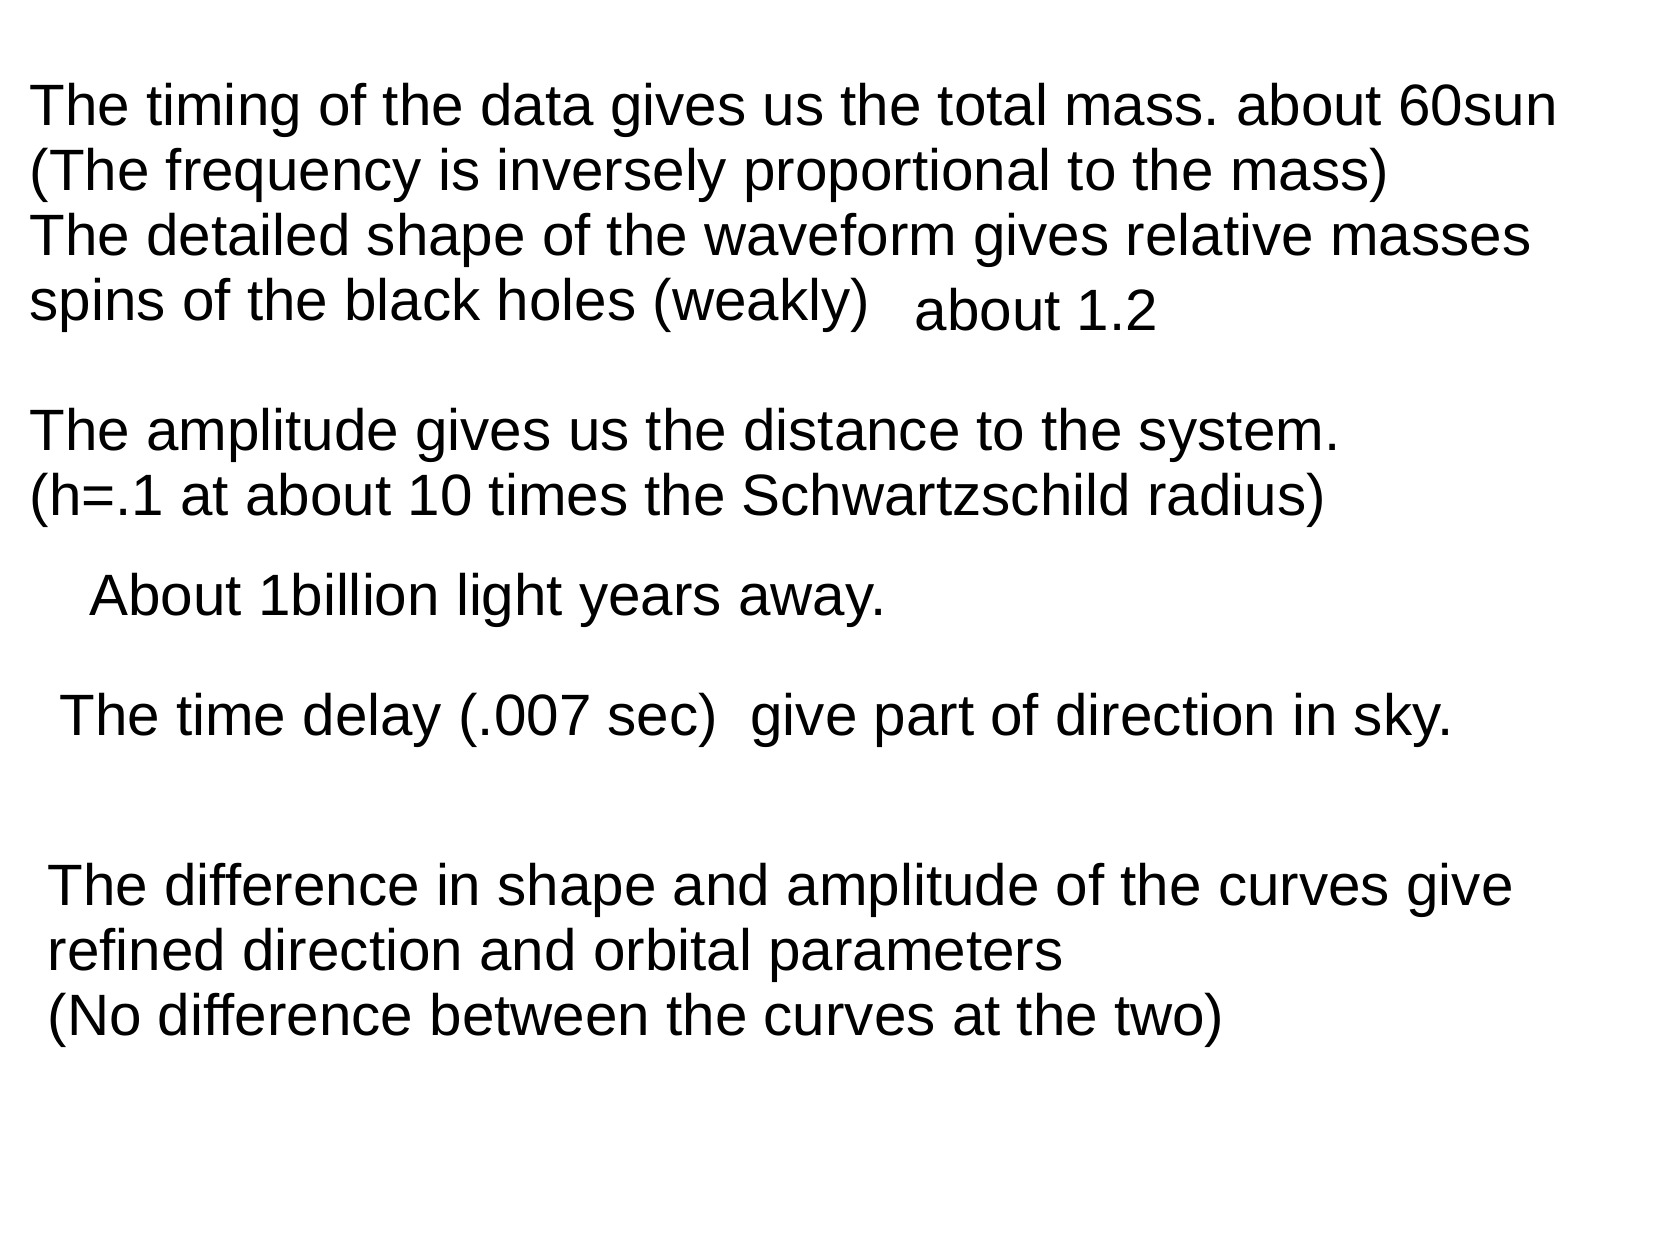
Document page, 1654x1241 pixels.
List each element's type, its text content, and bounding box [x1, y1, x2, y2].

text_box The difference in shape and amplitude of the curves give refined direction and orbital parameters (No difference between the curves at the two) [33, 845, 1531, 1056]
text_box The timing of the data gives us the total mass. about 60sun (The frequency is inversely proportional to the mass) The detailed shape of the waveform gives relative masses spins of the black holes (weakly) The amplitude gives us the distance to the system. (h=.1 at about 10 times the Schwartzschild radius) [15, 65, 1591, 601]
text_box The time delay (.007 sec) give part of direction in sky. [45, 675, 1471, 755]
text_box About 1billion light years away. [75, 555, 903, 635]
text_box about 1.2 [900, 270, 1174, 350]
